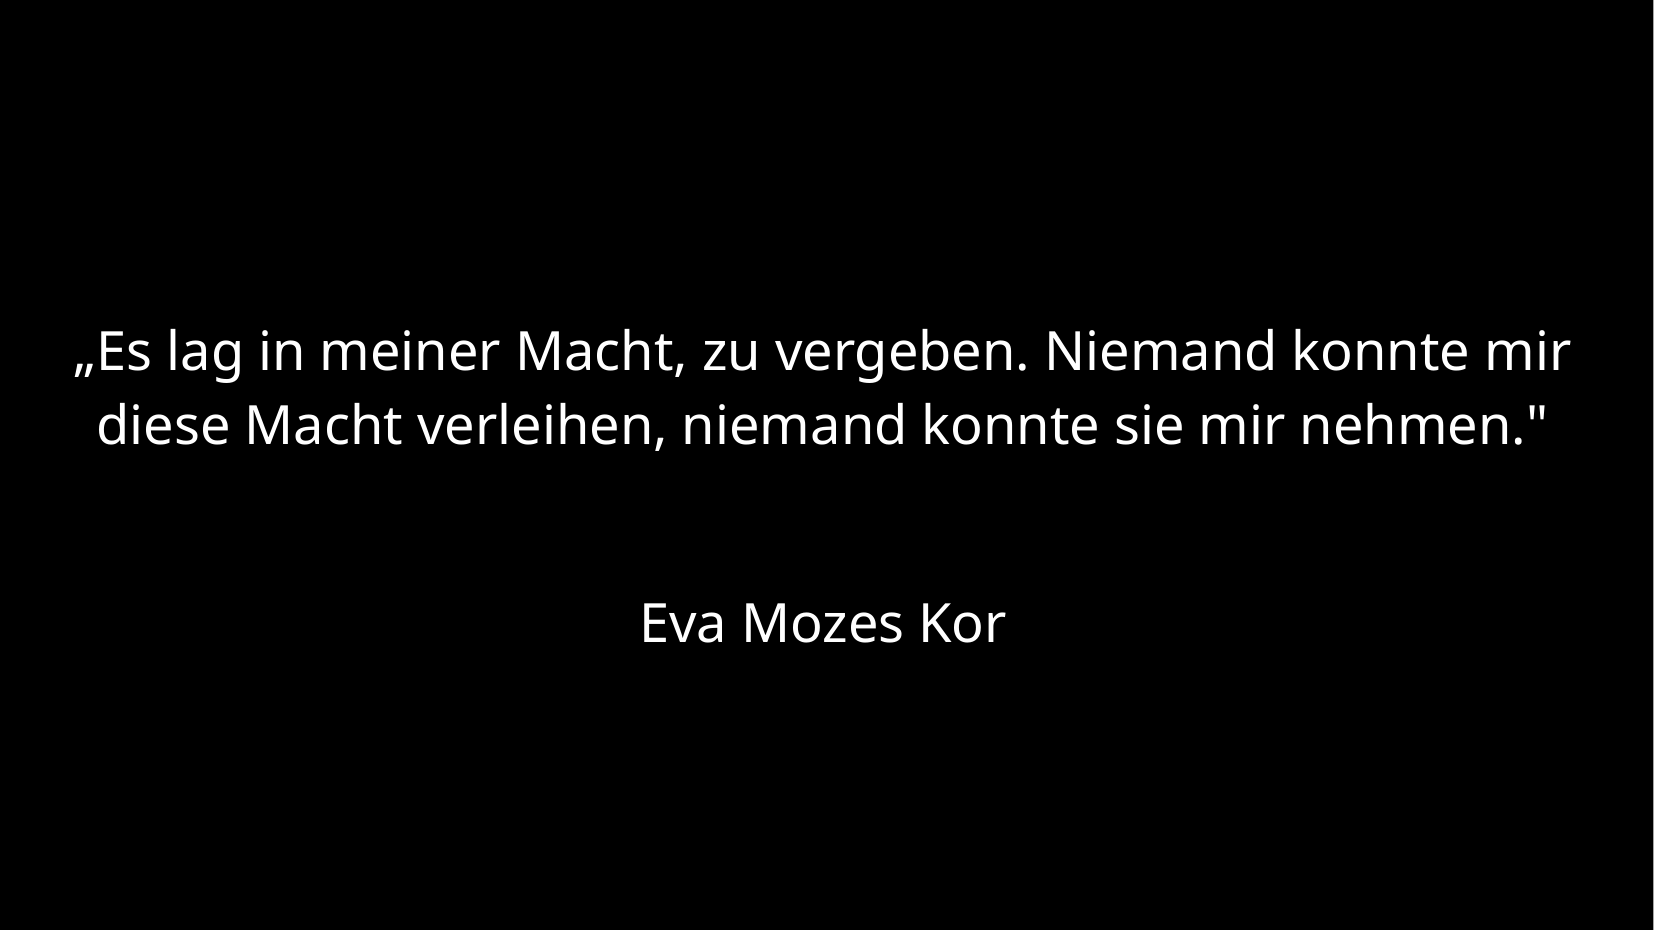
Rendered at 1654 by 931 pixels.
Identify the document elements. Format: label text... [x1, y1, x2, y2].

text_box „Es lag in meiner Macht, zu vergeben. Niemand konnte mir diese Macht verleihen, niemand konnte sie mir nehmen." Eva Mozes Kor [0, 206, 1654, 785]
